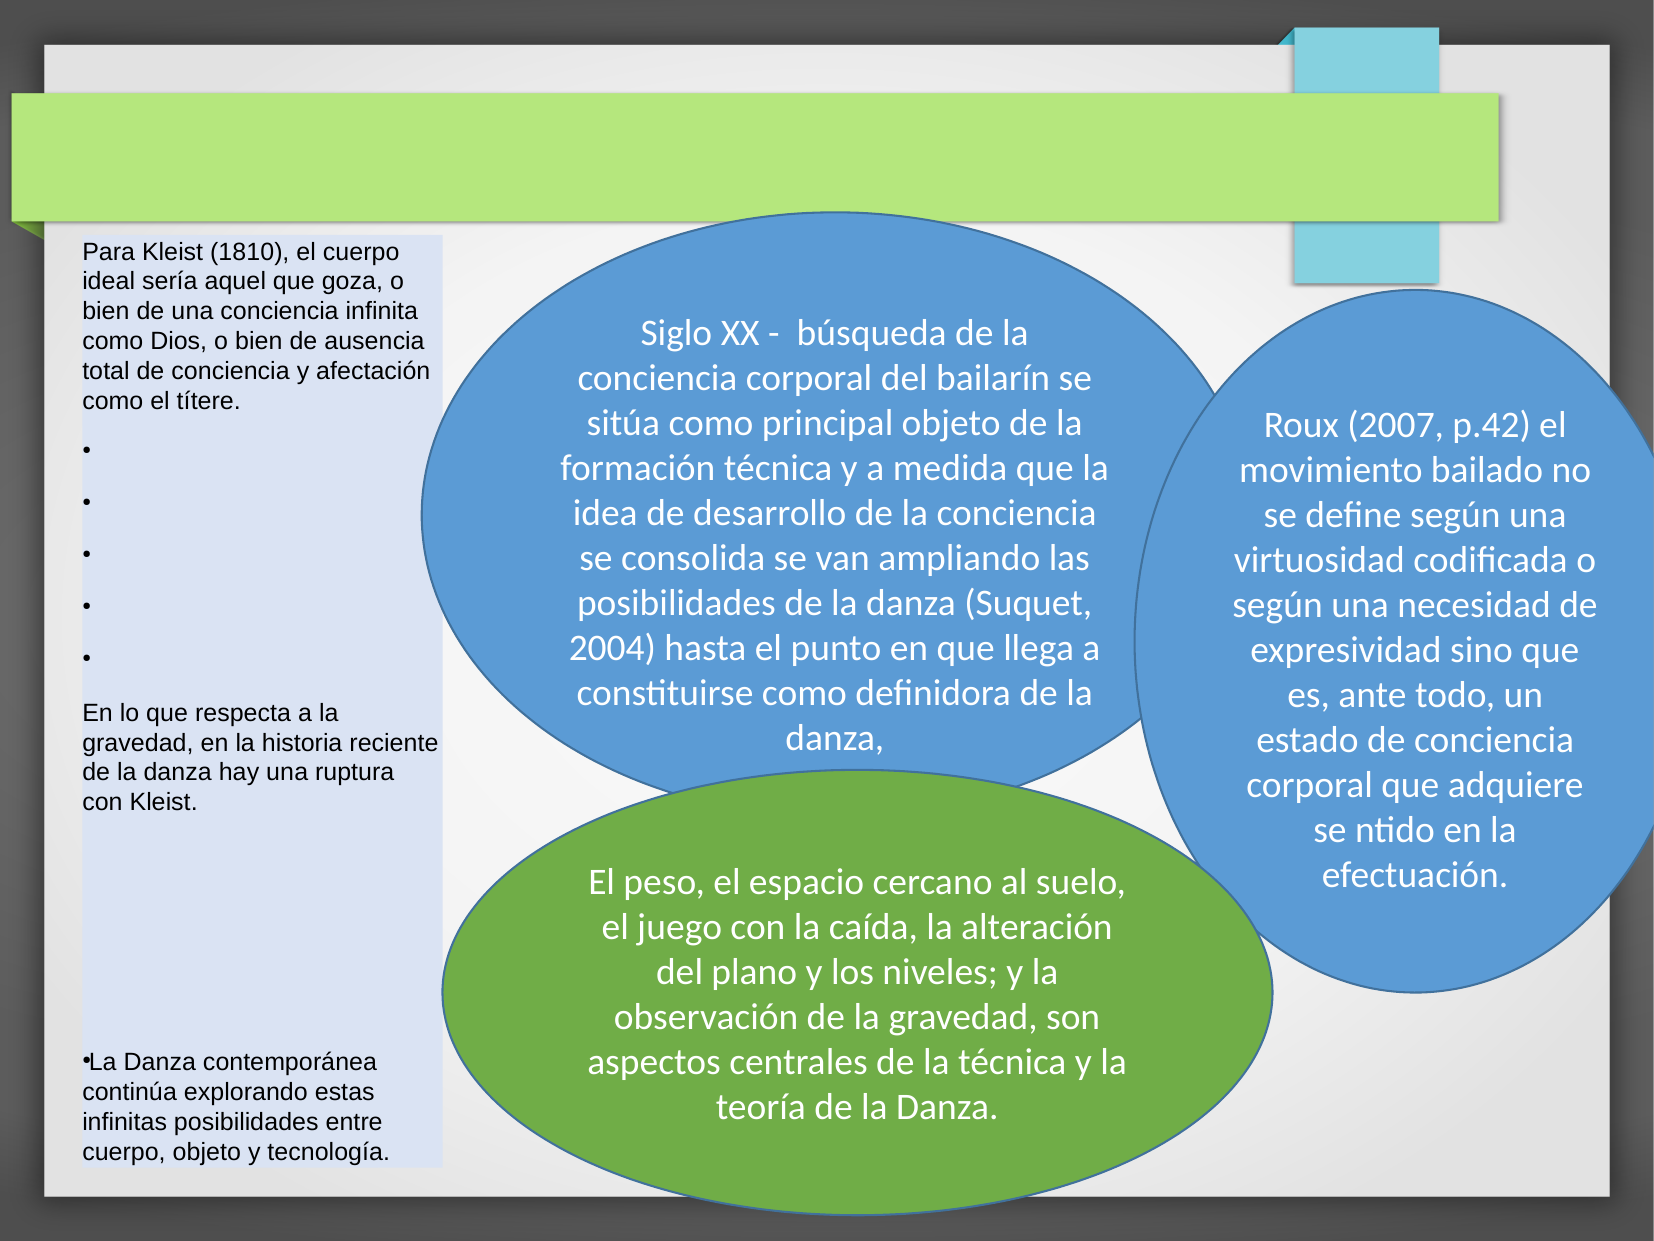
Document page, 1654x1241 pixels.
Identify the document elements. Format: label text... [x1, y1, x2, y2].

text_box Siglo XX - búsqueda de la conciencia corporal del bailarín se sitúa como principal objeto de la formación técnica y a medida que la idea de desarrollo de la conciencia se consolida se van ampliando las posibilidades de la danza (Suquet, 2004) hasta el punto en que llega a constituirse como definidora de la danza, [421, 212, 1215, 793]
text_box Roux (2007, p.42) el movimiento bailado no se define según una virtuosidad codificada o según una necesidad de expresividad sino que es, ante todo, un estado de conciencia corporal que adquiere se ntido en la efectuación. [1134, 289, 1654, 993]
list Para Kleist (1810), el cuerpo ideal sería aquel que goza, o bien de una conciencia infinita como Dios, o bien de ausencia total de conciencia y afectación como el títere. En lo que respecta a la gravedad, en la historia reciente de la danza hay una ruptura con Kleist. La Danza contemporánea continúa explorando estas infinitas posibilidades entre cuerpo, objeto y tecnología. [82, 234, 443, 1168]
text_box El peso, el espacio cercano al suelo, el juego con la caída, la alteración del plano y los niveles; y la observación de la gravedad, son aspectos centrales de la técnica y la teoría de la Danza. [442, 769, 1273, 1216]
